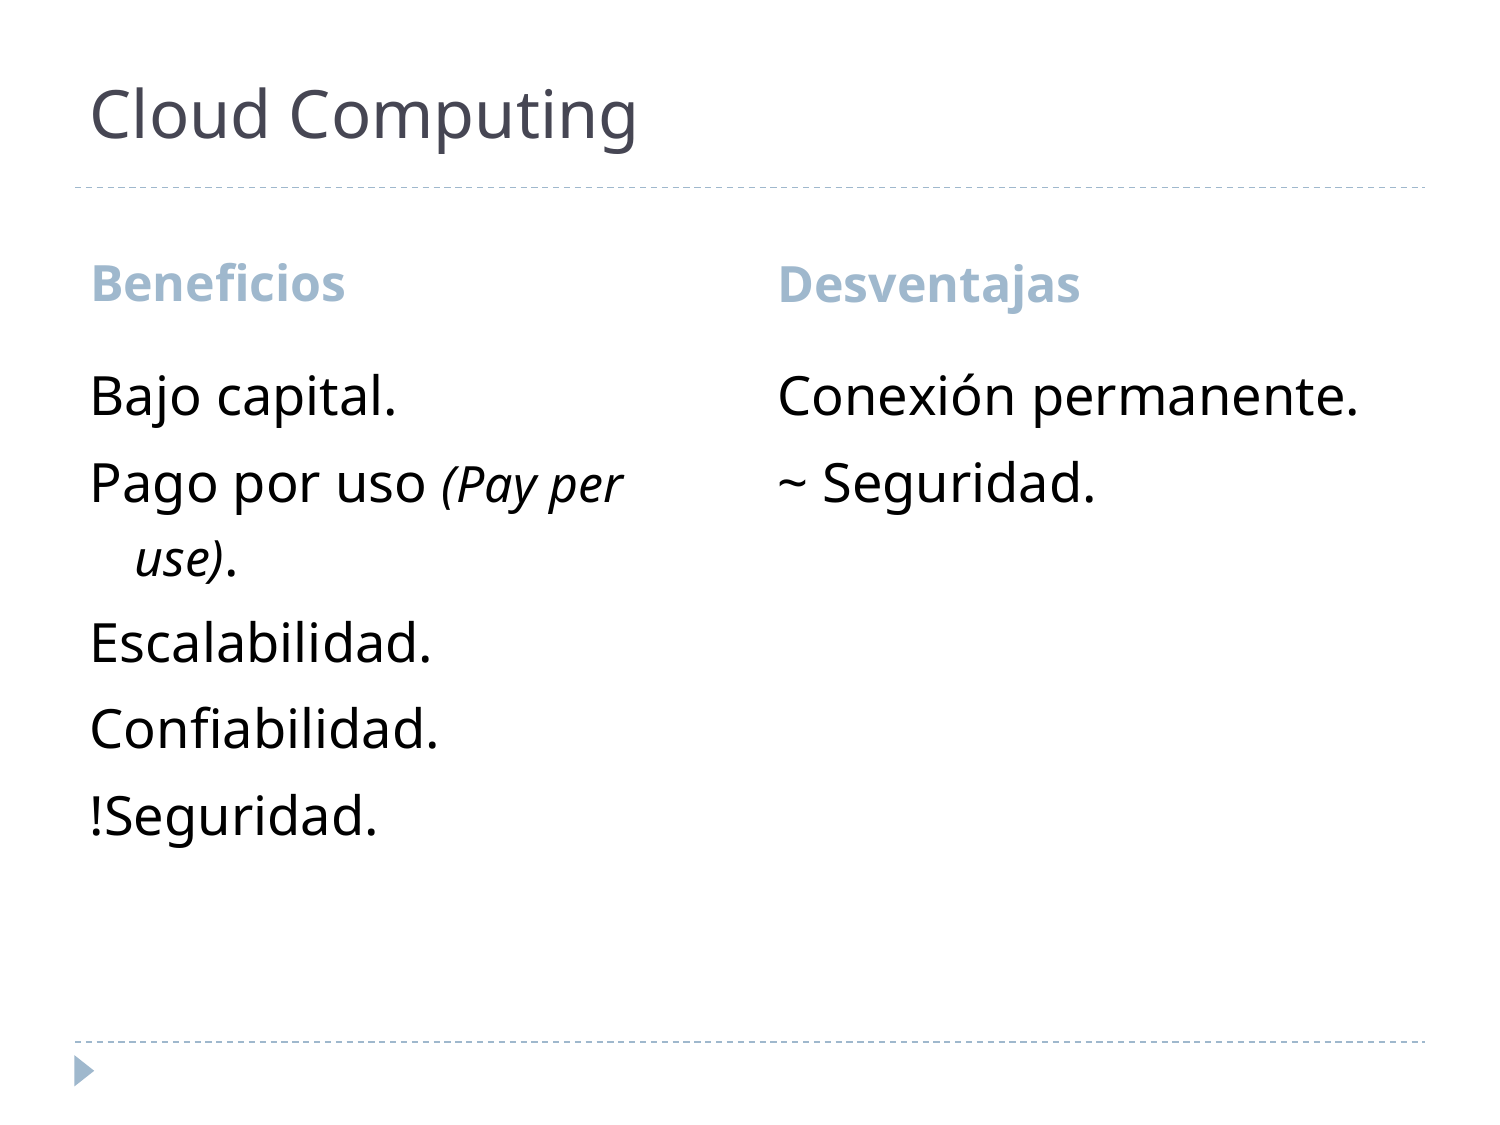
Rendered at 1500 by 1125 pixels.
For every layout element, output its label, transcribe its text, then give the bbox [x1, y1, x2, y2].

title Cloud Computing [75, 37, 1426, 188]
list Desventajas [762, 212, 1426, 325]
list Bajo capital. Pago por uso (Pay per use). Escalabilidad. Confiabilidad. !Seguridad. [75, 350, 738, 1013]
list Conexión permanente. ~ Seguridad. [762, 350, 1426, 1013]
list Beneficios [74, 210, 738, 324]
